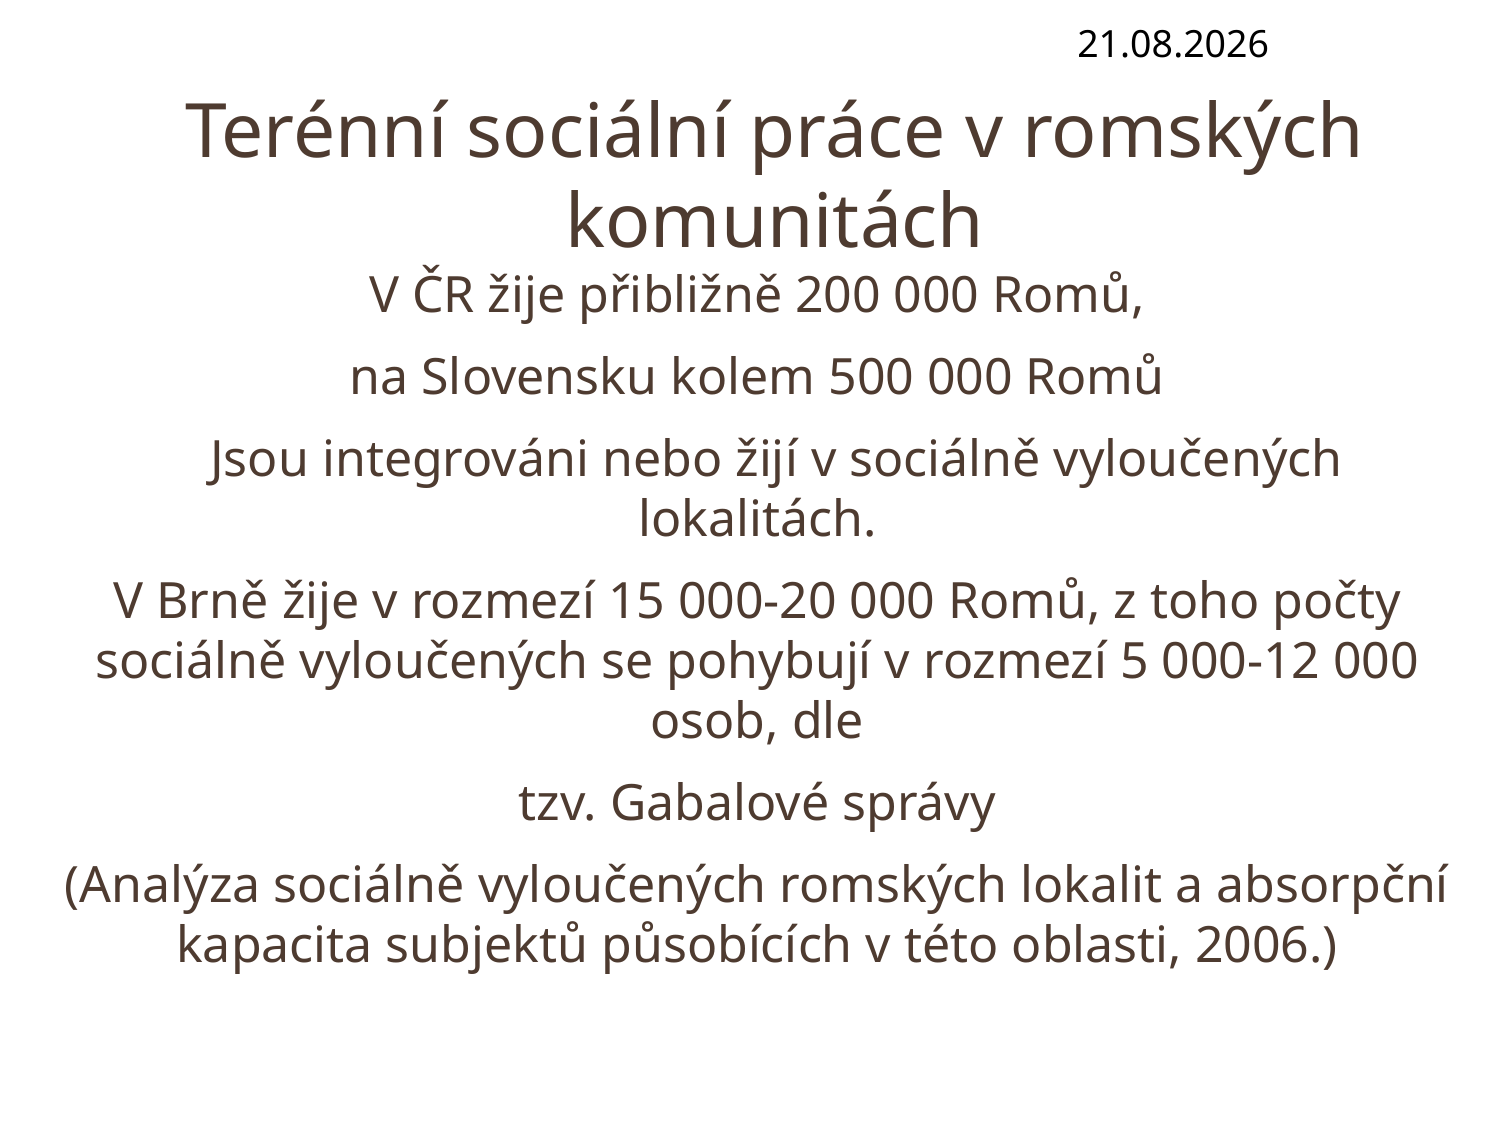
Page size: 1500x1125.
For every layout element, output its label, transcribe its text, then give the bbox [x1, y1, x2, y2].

title Terénní sociální práce v romských komunitách [50, 75, 1500, 256]
text_box 14.04.2020 [1062, 12, 1475, 60]
list V ČR žije přibližně 200 000 Romů, na Slovensku kolem 500 000 Romů Jsou integrováni nebo žijí v sociálně vyloučených lokalitách. V Brně žije v rozmezí 15 000-20 000 Romů, z toho počty sociálně vyloučených se pohybují v rozmezí 5 000-12 000 osob, dle tzv. Gabalové správy (Analýza sociálně vyloučených romských lokalit a absorpční kapacita subjektů působících v této oblasti, 2006.) [50, 254, 1475, 998]
